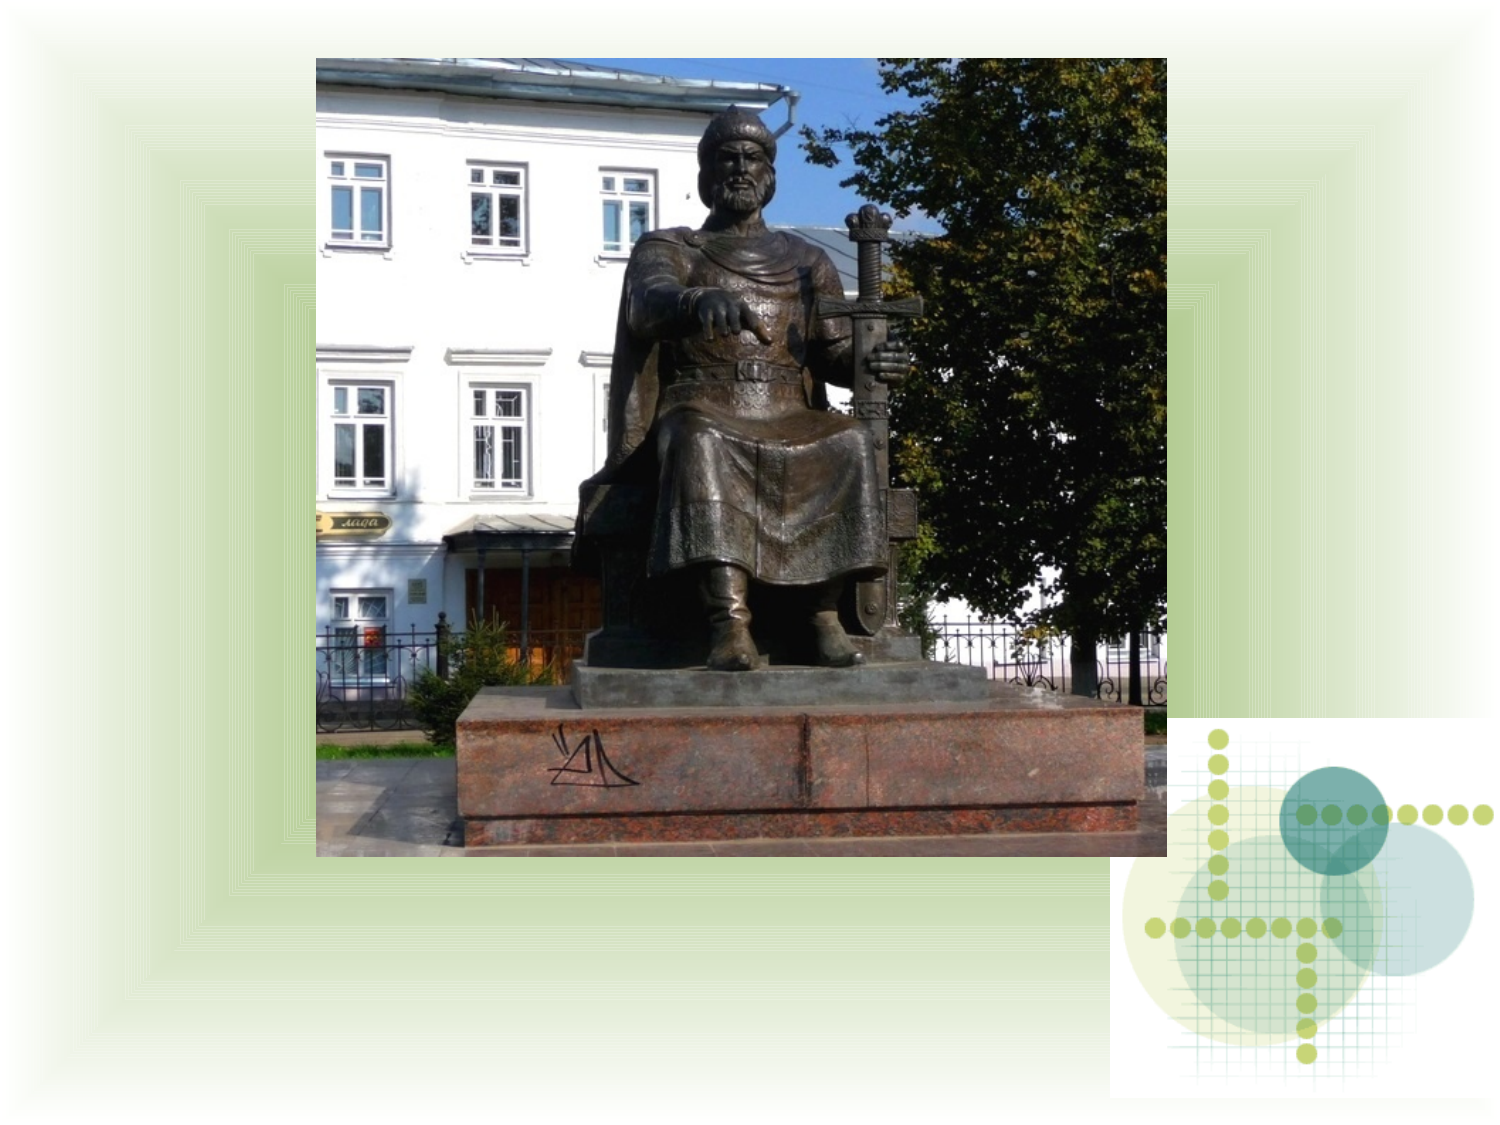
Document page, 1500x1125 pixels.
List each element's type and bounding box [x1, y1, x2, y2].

picture [316, 58, 1167, 857]
